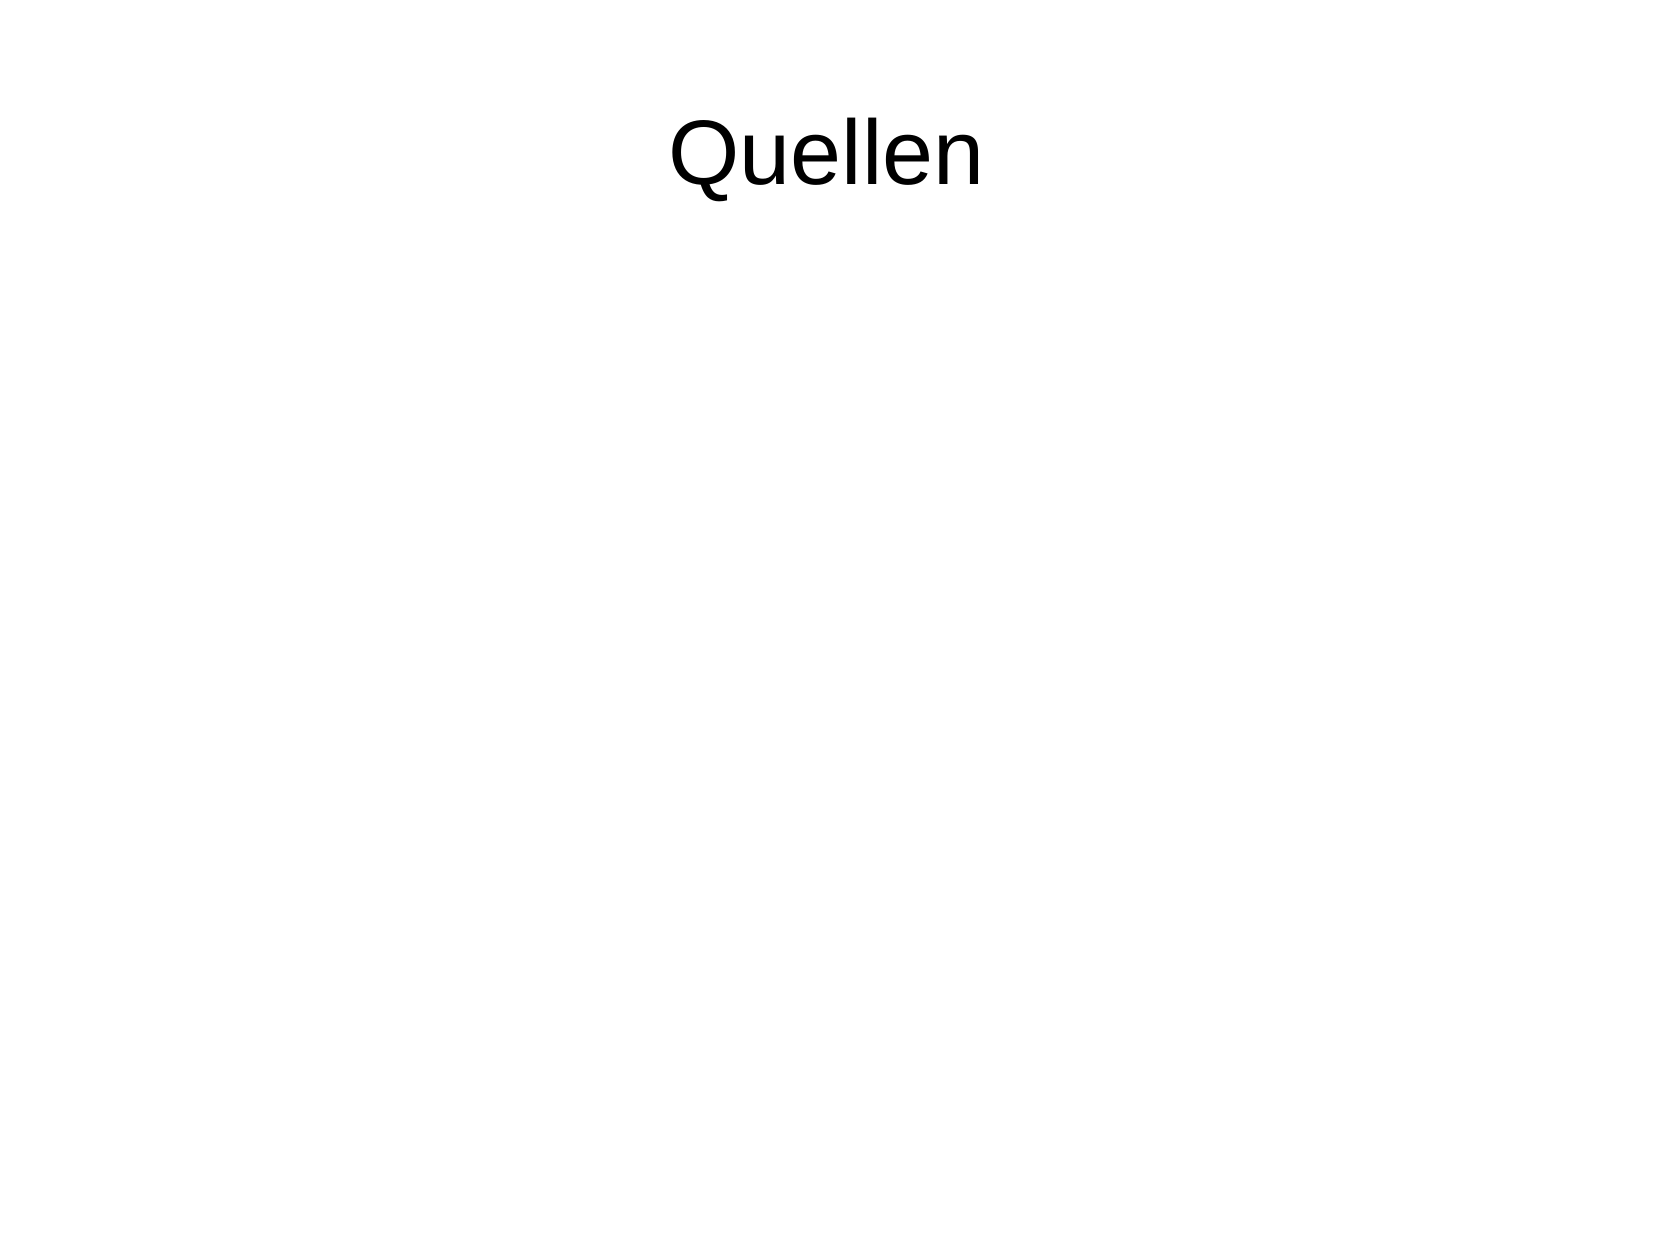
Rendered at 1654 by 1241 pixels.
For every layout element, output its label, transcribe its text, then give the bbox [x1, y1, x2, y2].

title Quellen [82, 49, 1571, 257]
